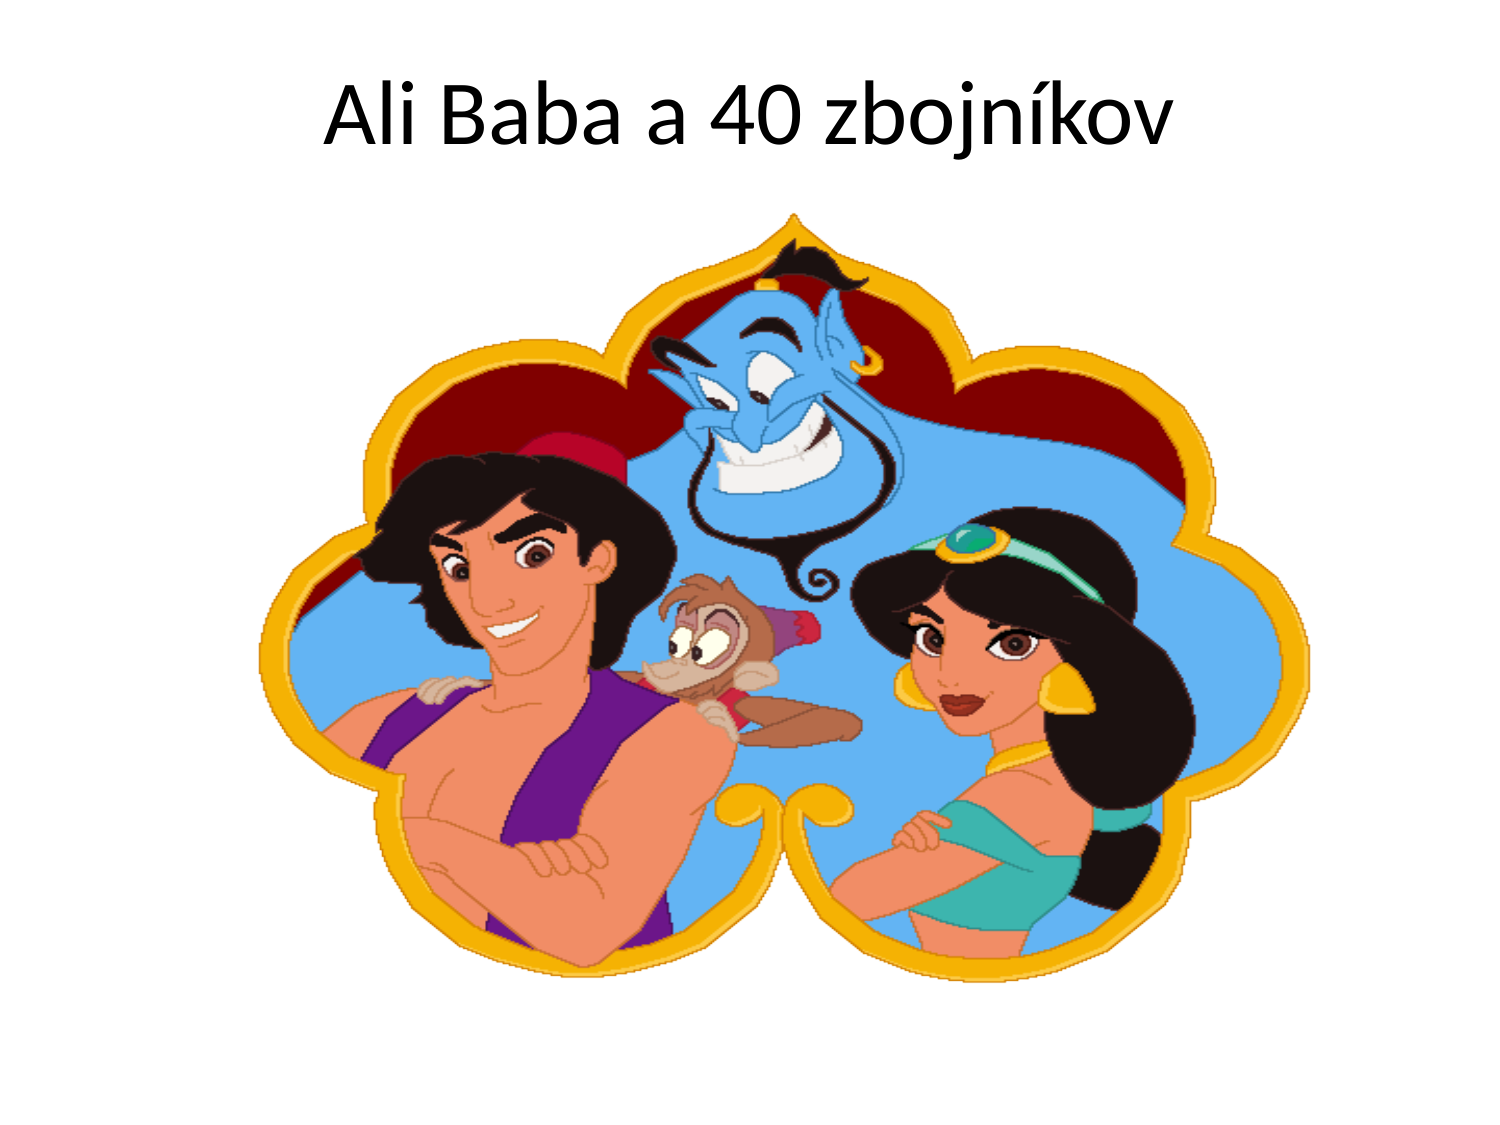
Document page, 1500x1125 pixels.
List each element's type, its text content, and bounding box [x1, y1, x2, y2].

title Ali Baba a 40 zbojníkov [75, 45, 1425, 233]
picture [257, 210, 1313, 985]
